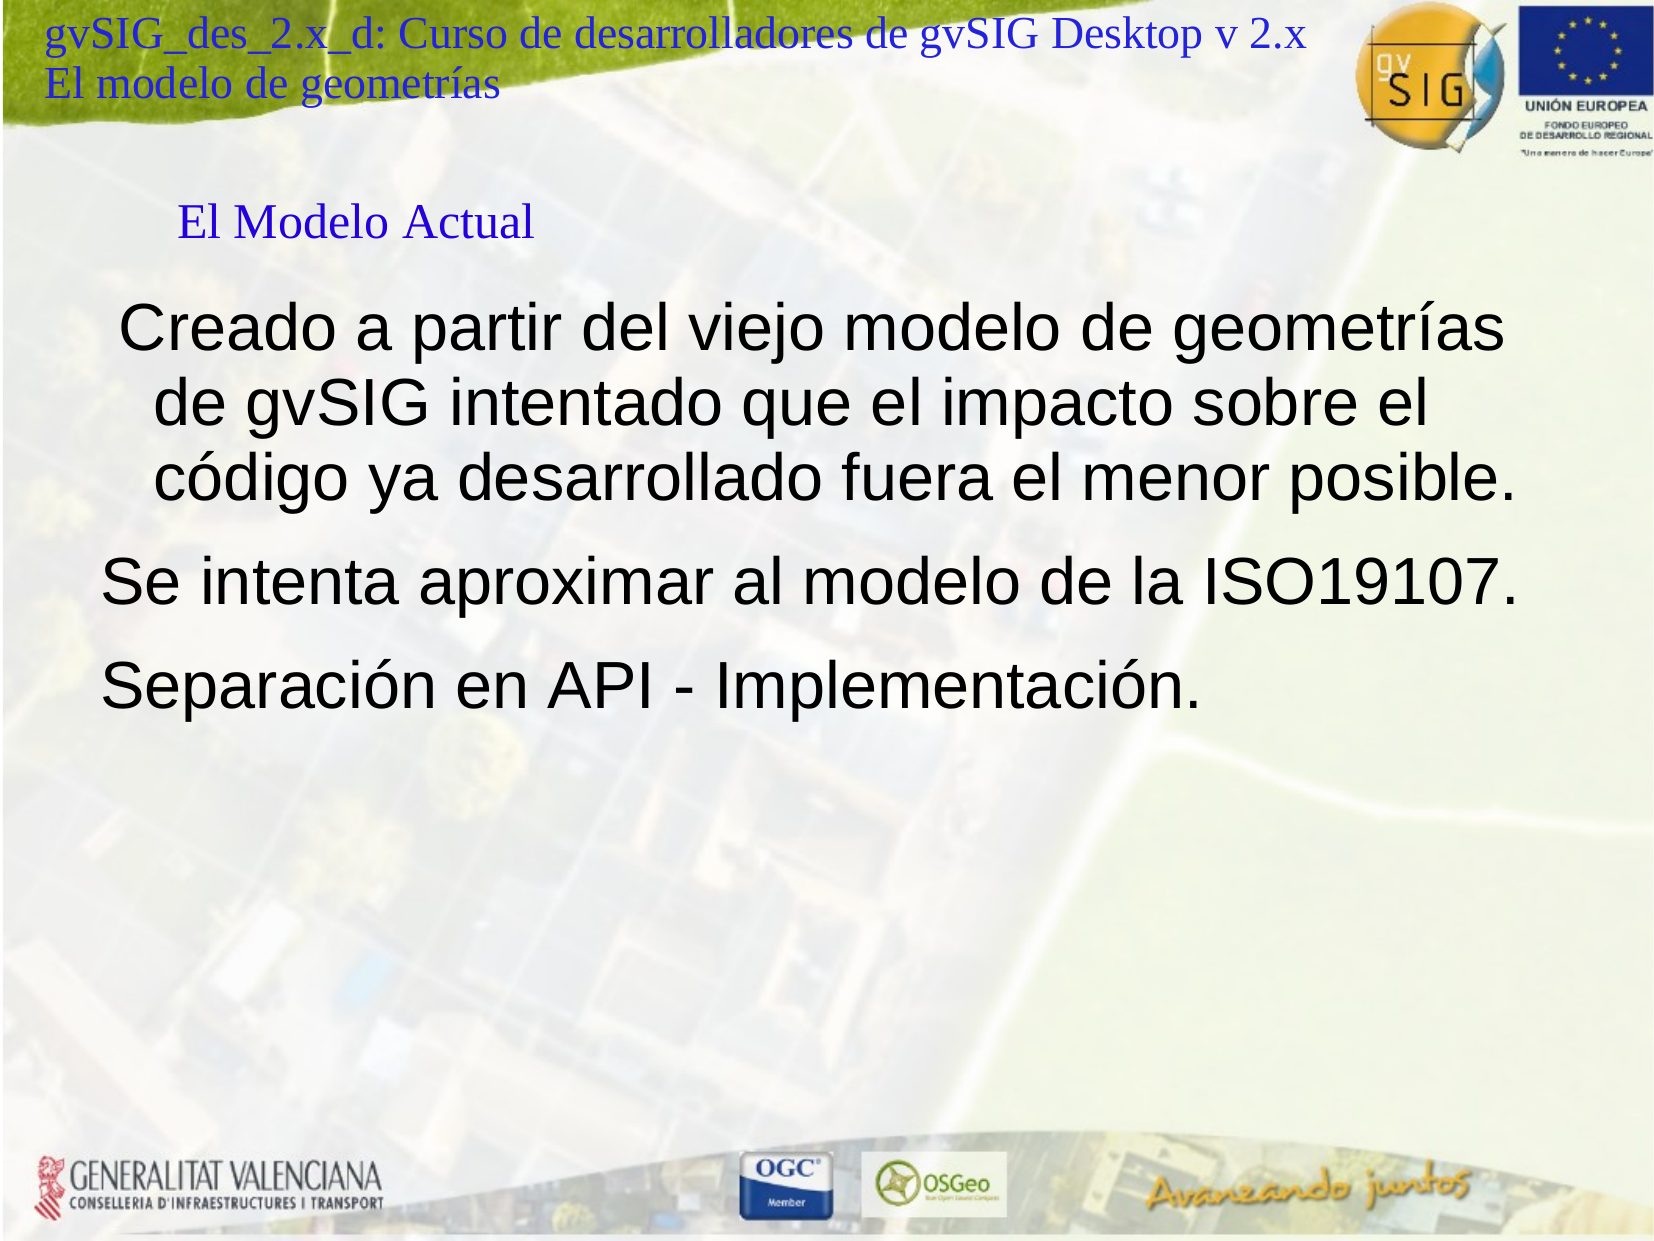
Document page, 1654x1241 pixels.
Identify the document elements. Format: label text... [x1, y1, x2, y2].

list Creado a partir del viejo modelo de geometrías de gvSIG intentado que el impacto sobre el código ya desarrollado fuera el menor posible. Se intenta aproximar al modelo de la ISO19107. Separación en API - Implementación. [82, 290, 1571, 931]
title El Modelo Actual [177, 95, 1329, 347]
picture [2, 0, 1654, 1241]
